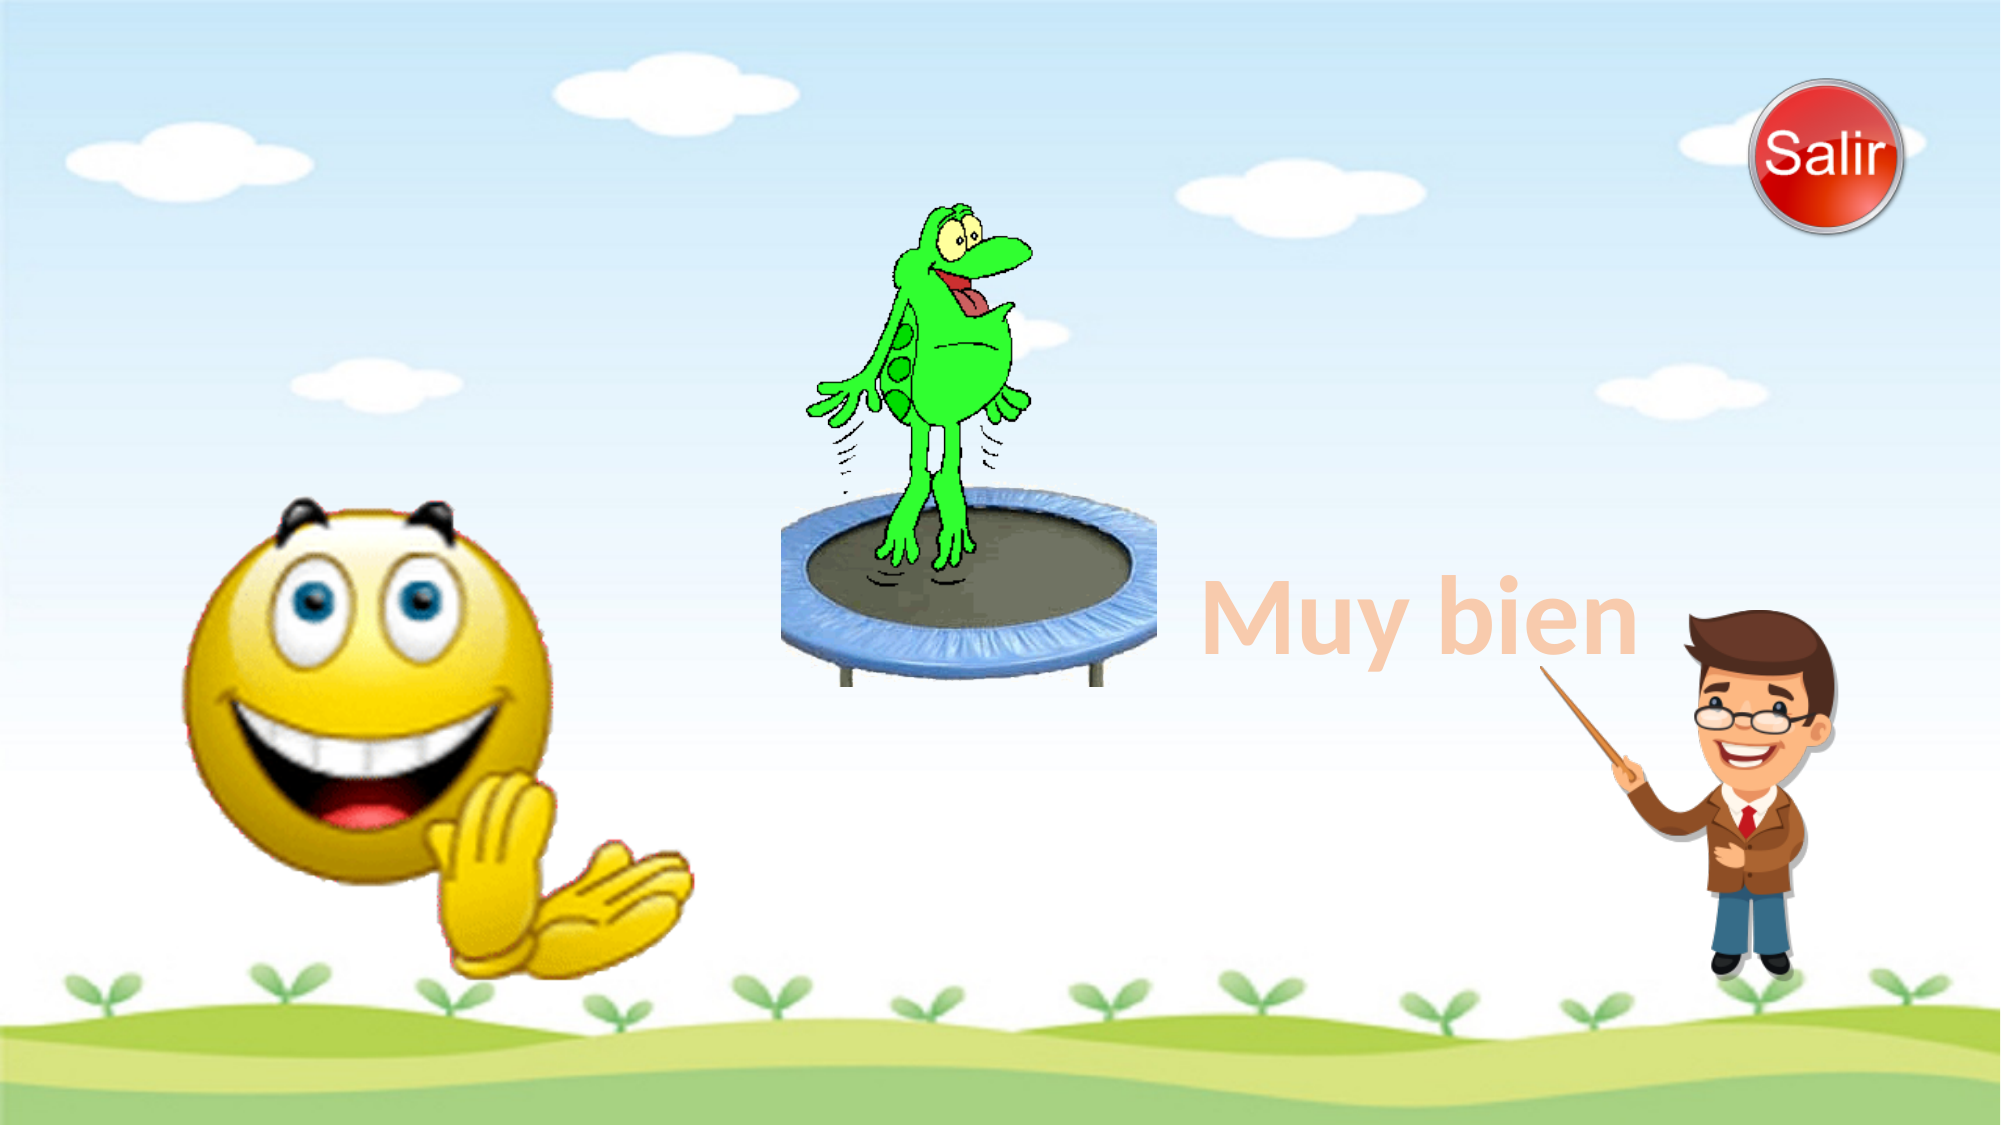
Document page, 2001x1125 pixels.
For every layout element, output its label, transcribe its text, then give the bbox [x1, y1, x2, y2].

picture [0, 0, 2001, 1125]
text_box Muy bien [1148, 535, 1691, 686]
